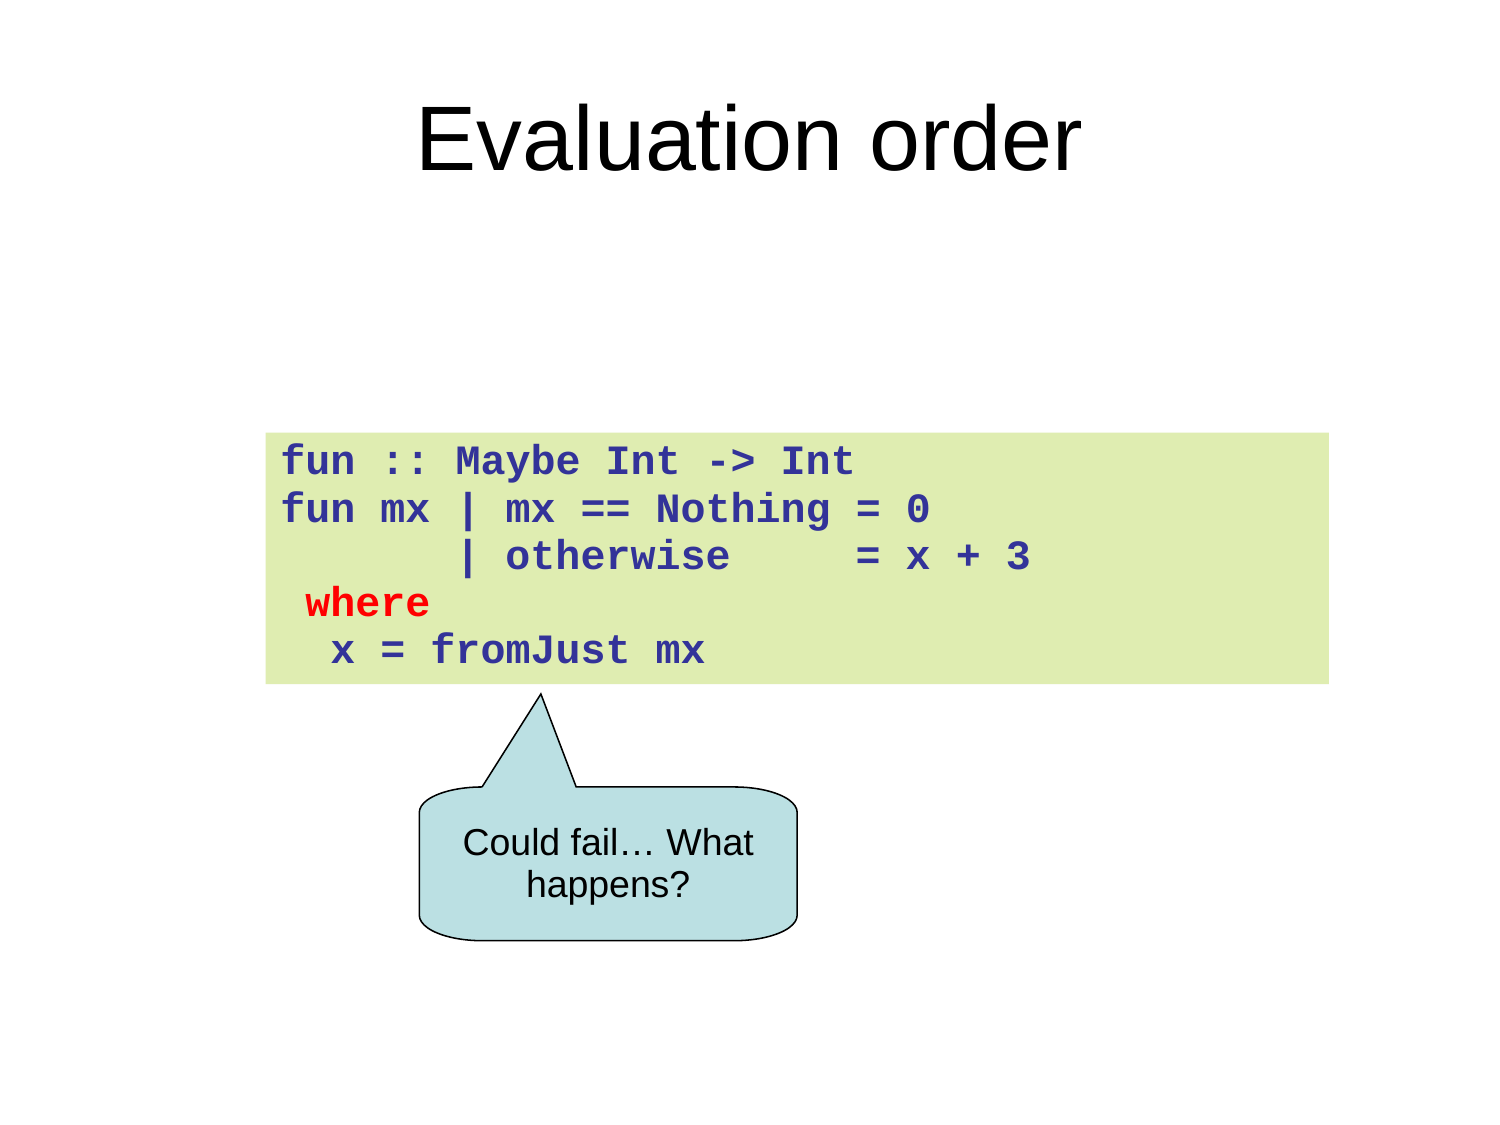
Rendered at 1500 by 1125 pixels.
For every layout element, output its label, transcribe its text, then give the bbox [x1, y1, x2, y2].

title Evaluation order [75, 45, 1426, 233]
text_box Could fail… What happens? [419, 693, 798, 941]
text_box fun :: Maybe Int -> Int fun mx | mx == Nothing = 0 | otherwise = x + 3 where x = fromJust mx [265, 432, 1329, 685]
